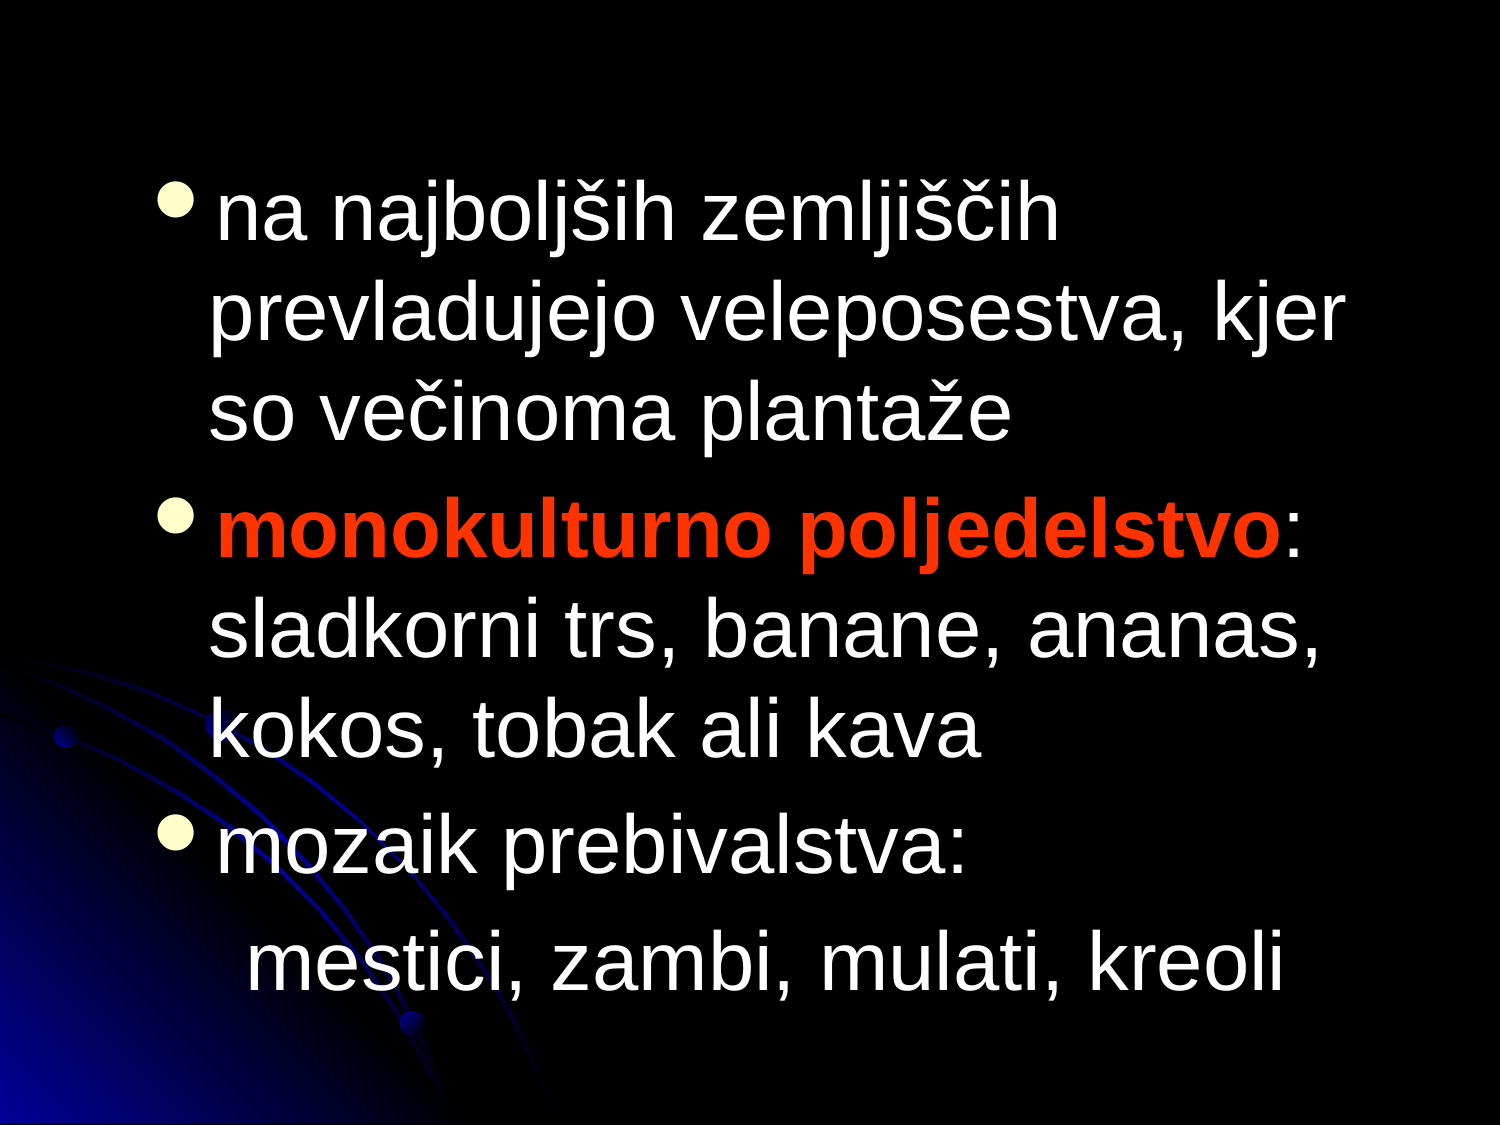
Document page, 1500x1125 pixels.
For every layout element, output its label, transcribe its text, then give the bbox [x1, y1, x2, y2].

list na najboljših zemljiščih prevladujejo veleposestva, kjer so večinoma plantaže monokulturno poljedelstvo: sladkorni trs, banane, ananas, kokos, tobak ali kava mozaik prebivalstva: mestici, zambi, mulati, kreoli [137, 149, 1413, 825]
